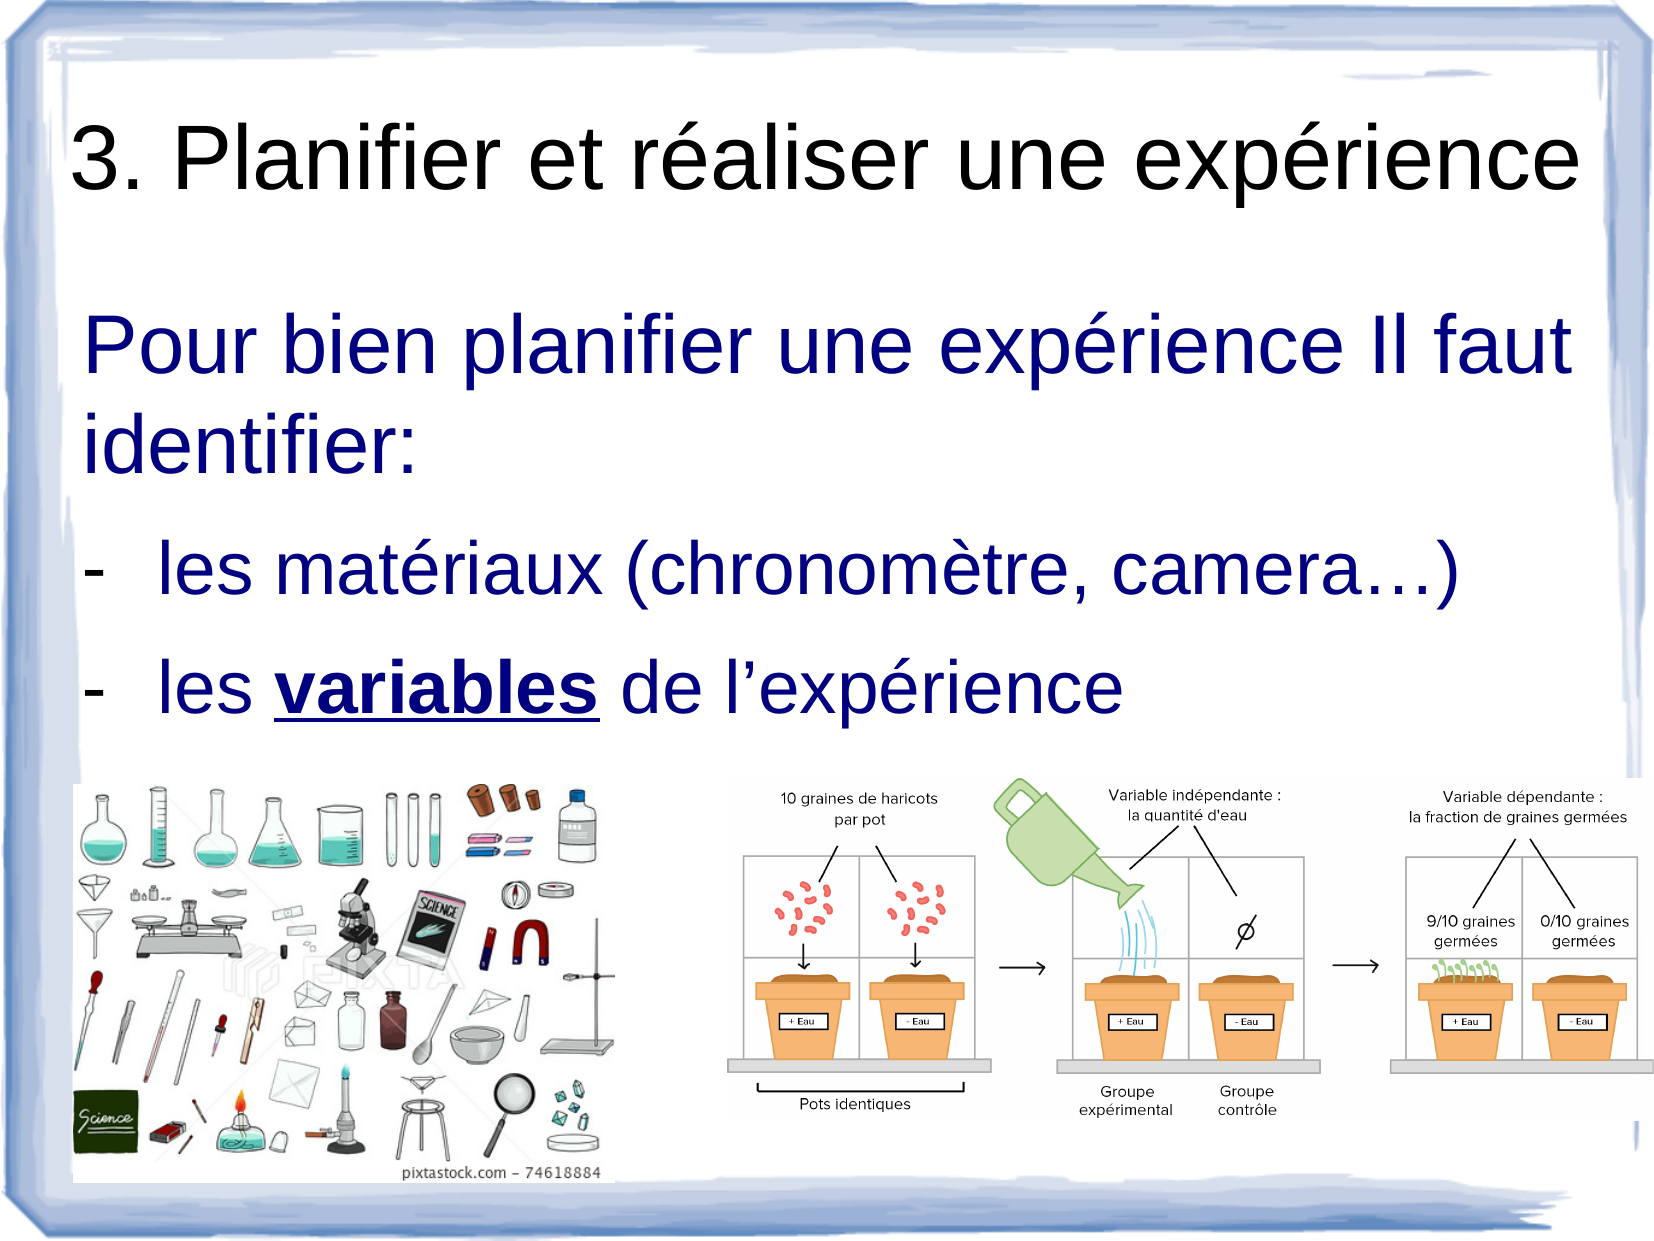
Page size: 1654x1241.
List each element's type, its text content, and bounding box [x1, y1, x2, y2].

title 3. Planifier et réaliser une expérience [66, 49, 1588, 257]
picture [73, 785, 615, 1183]
picture [727, 778, 1654, 1121]
list Pour bien planifier une expérience Il faut identifier: les matériaux (chronomètre, camera…) les variables de l’expérience [82, 290, 1634, 1191]
